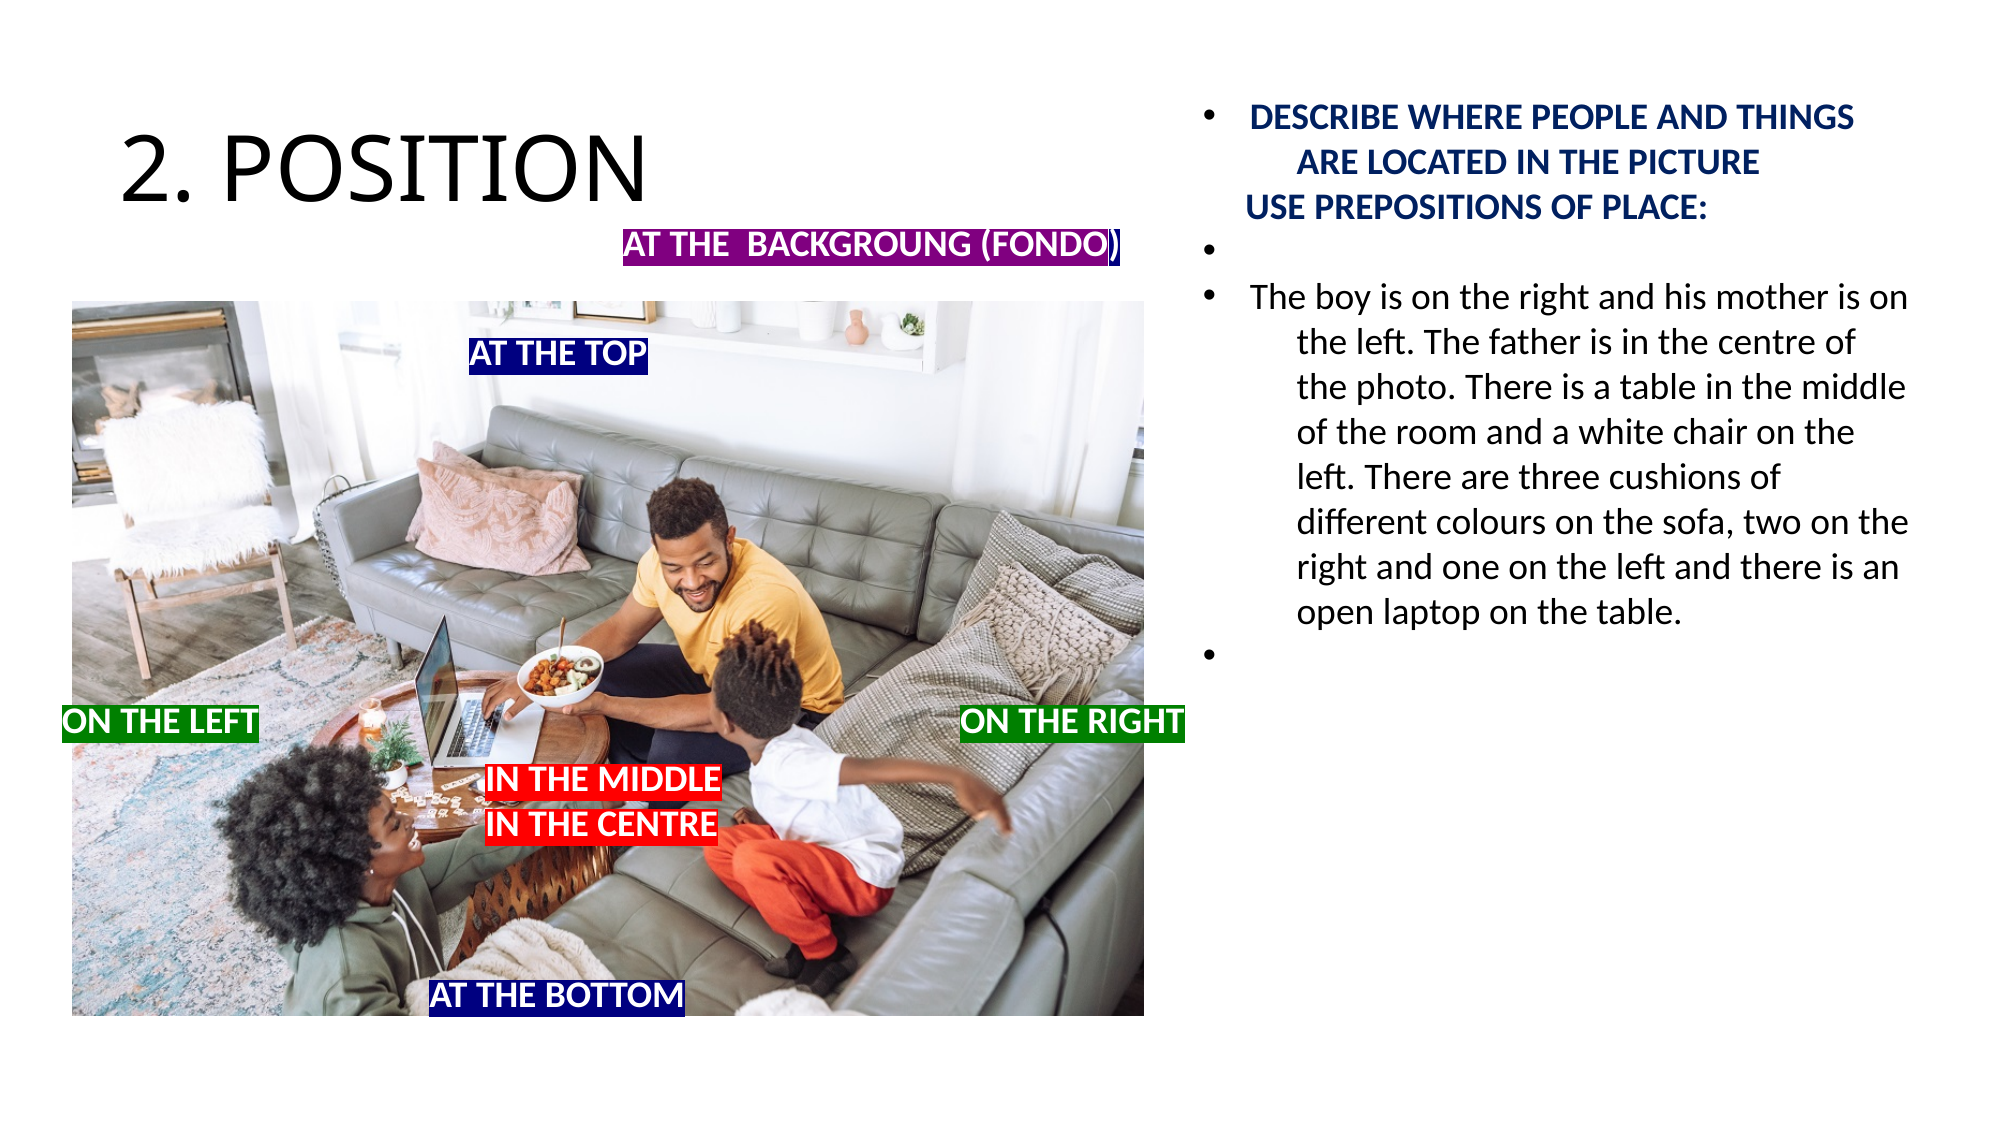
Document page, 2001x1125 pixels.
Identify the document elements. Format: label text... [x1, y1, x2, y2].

picture [72, 301, 1144, 1016]
text_box AT THE BACKGROUNG (FONDO) [607, 211, 1162, 273]
text_box ON THE LEFT [46, 688, 496, 750]
text_box AT THE BOTTOM [414, 962, 863, 1024]
text_box ON THE RIGHT [945, 688, 1394, 750]
text_box IN THE MIDDLE IN THE CENTRE [470, 746, 919, 853]
title 2. POSITION [104, 63, 1830, 281]
text_box AT THE TOP [454, 320, 903, 382]
text_box DESCRIBE WHERE PEOPLE AND THINGS ARE LOCATED IN THE PICTURE USE PREPOSITIONS OF PLACE: The boy is on the right and his mother is on the left. The father is in the centre of the photo. There is a table in the middle of the room and a white chair on the left. There are three cushions of different colours on the sofa, two on the right and one on the left and there is an open laptop on the table. [1187, 84, 1929, 691]
